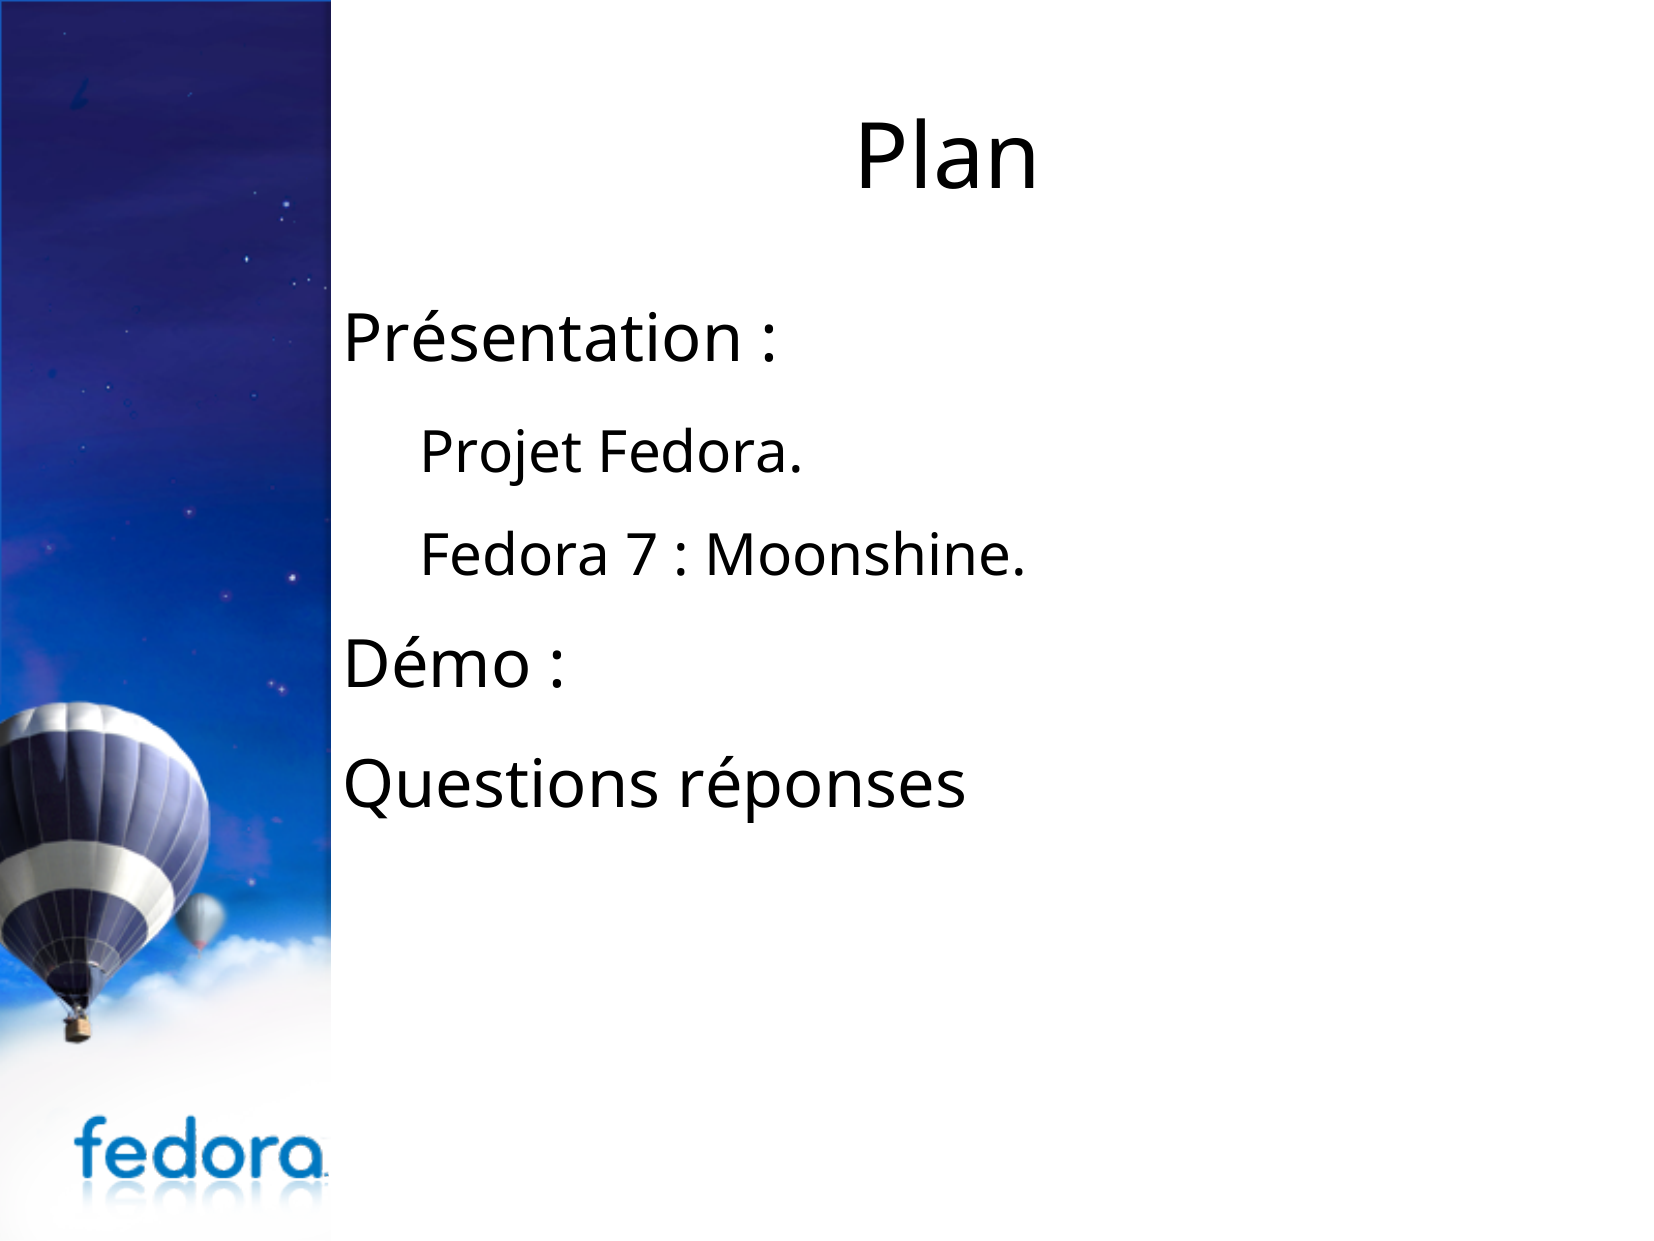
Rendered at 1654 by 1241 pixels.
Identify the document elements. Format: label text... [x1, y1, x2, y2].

picture [0, 0, 331, 1241]
list Présentation : Projet Fedora. Fedora 7 : Moonshine. Démo : Questions réponses [324, 290, 1571, 1109]
title Plan [331, 49, 1571, 257]
